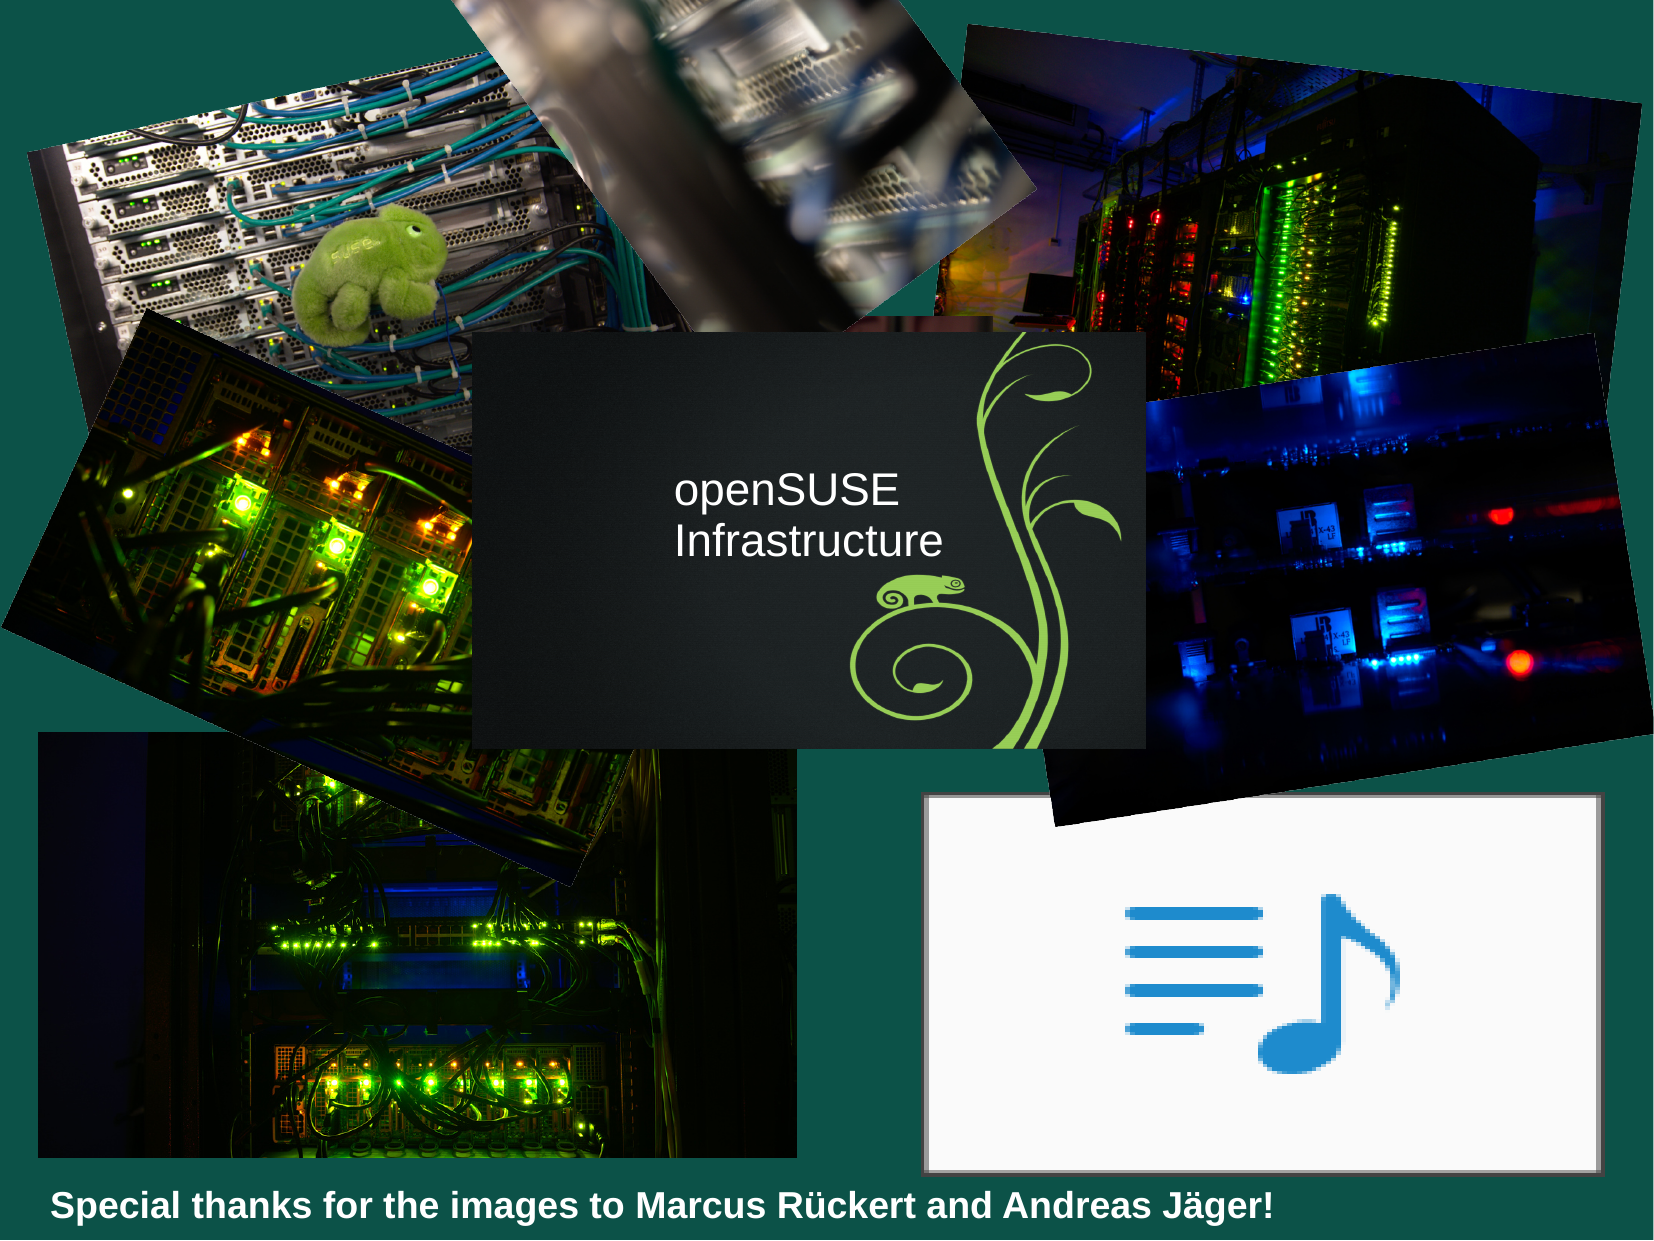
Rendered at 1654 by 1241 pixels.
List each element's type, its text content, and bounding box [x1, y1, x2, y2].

text_box [919, 791, 1607, 1178]
picture [0, 0, 1654, 1158]
text_box Special thanks for the images to Marcus Rückert and Andreas Jäger! [35, 1177, 1441, 1235]
